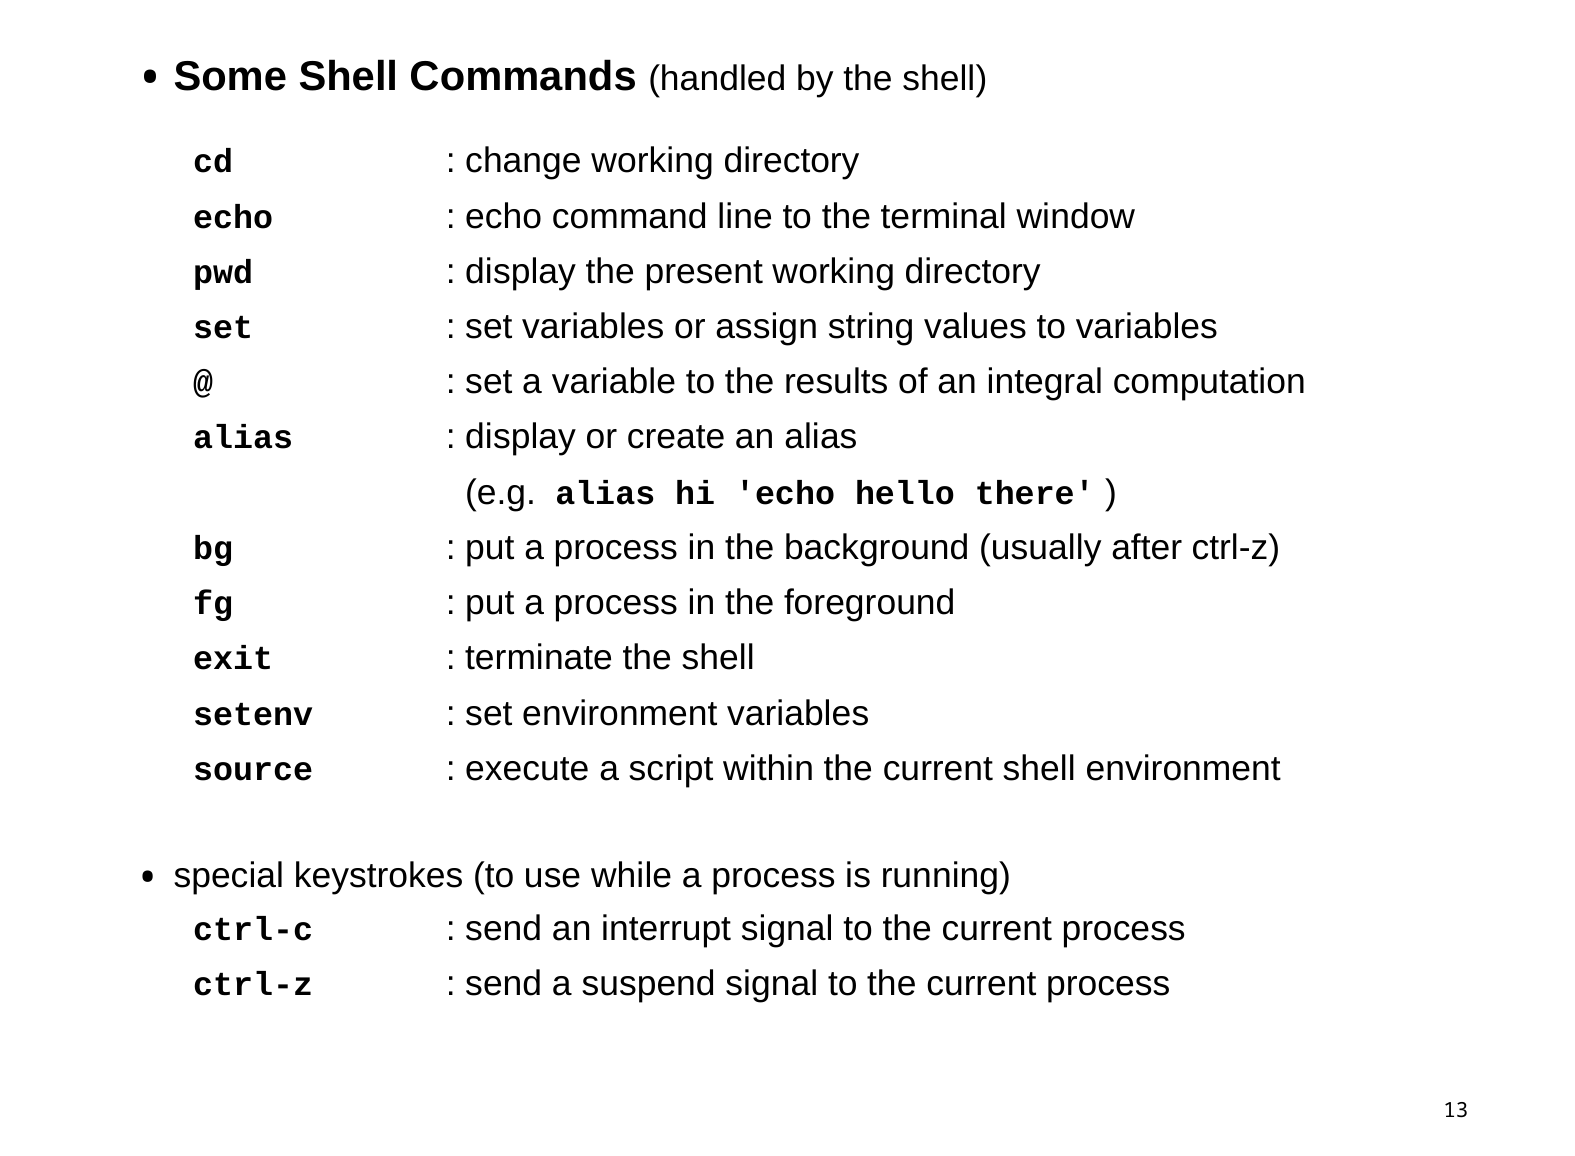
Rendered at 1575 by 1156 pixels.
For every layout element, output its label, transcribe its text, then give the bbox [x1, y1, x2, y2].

list Some Shell Commands (handled by the shell) cd : change working directory echo : echo command line to the terminal window pwd : display the present working directory set : set variables or assign string values to variables @ : set a variable to the results of an integral computation alias : display or create an alias (e.g. alias hi 'echo hello there' ) bg : put a process in the background (usually after ctrl-z) fg : put a process in the foreground exit : terminate the shell setenv : set environment variables source : execute a script within the current shell environment special keystrokes (to use while a process is running) ctrl-c : send an interrupt signal to the current process ctrl-z : send a suspend signal to the current process [118, 40, 1501, 1091]
